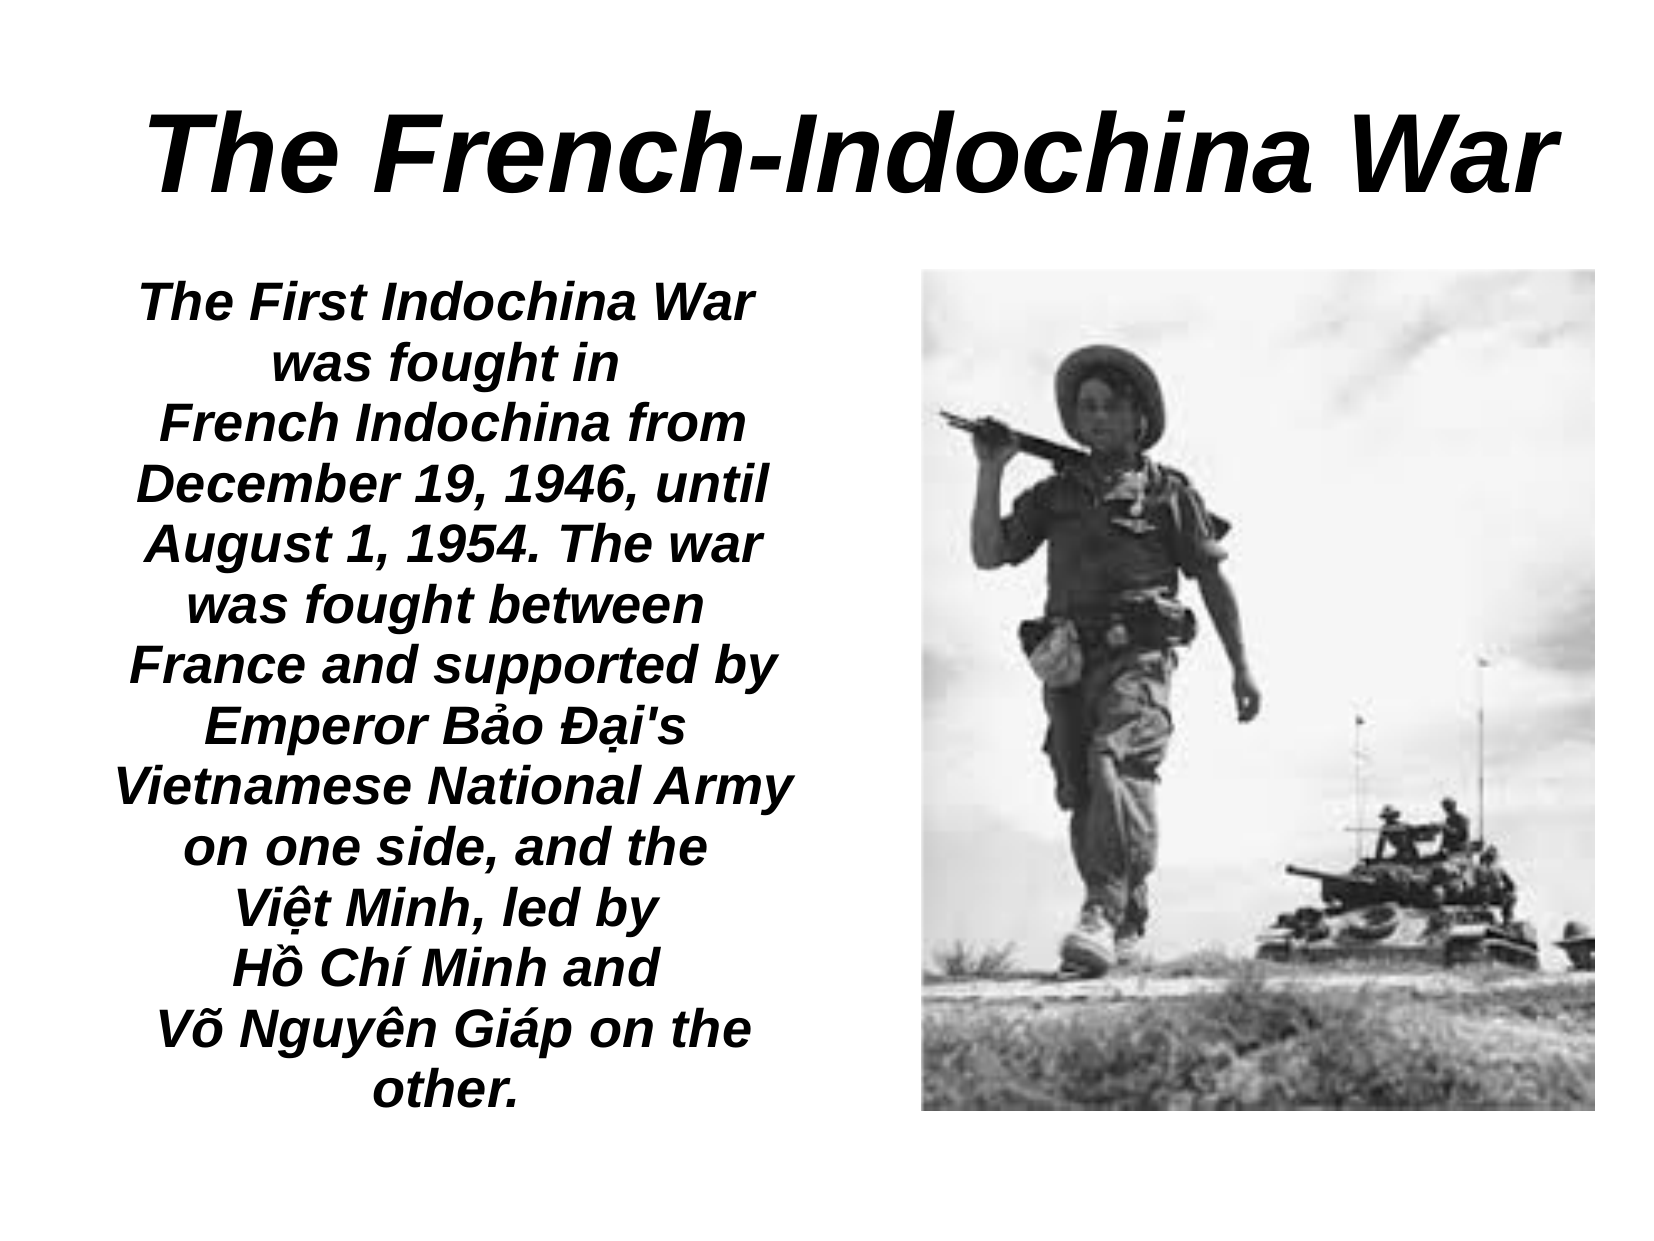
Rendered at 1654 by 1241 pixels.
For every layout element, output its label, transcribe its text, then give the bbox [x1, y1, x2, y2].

title The French-Indochina War [82, 49, 1571, 257]
picture [921, 269, 1595, 1111]
list The First Indochina War was fought in French Indochina from December 19, 1946, until August 1, 1954. The war was fought between France and supported by Emperor Bảo Đại's Vietnamese National Army on one side, and the Việt Minh, led by Hồ Chí Minh and Võ Nguyên Giáp on the other. Result : Viet Minh victory Geneva Conference Departure of the French from Indochina Territorial : changes Provisional division of Vietnam [23, 271, 809, 1193]
